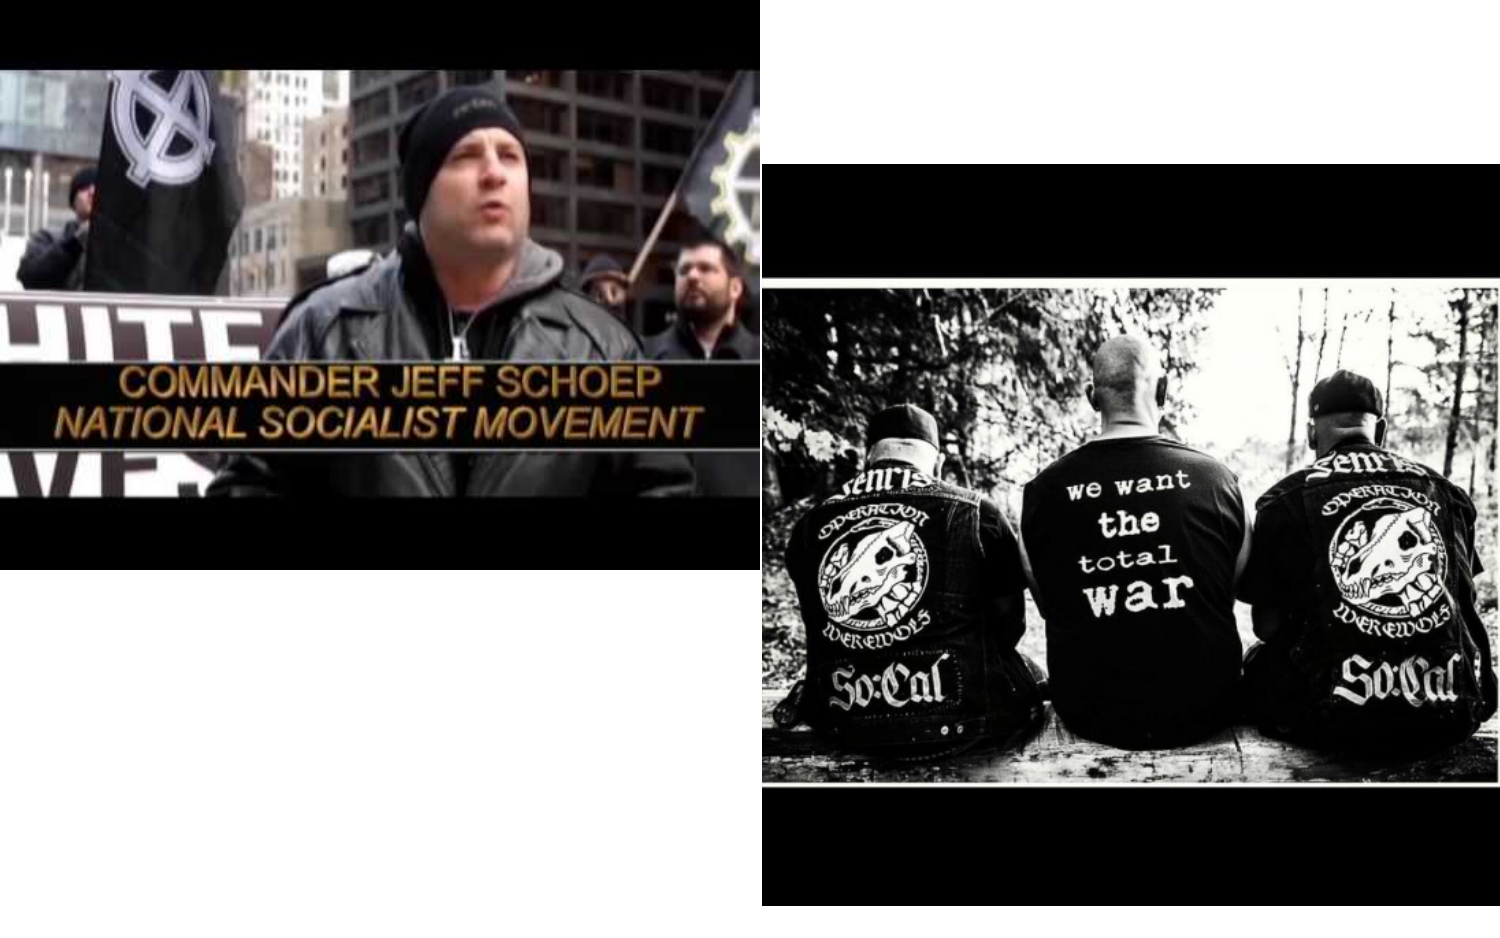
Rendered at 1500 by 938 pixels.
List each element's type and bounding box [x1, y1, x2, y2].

picture [0, 0, 760, 571]
picture [762, 164, 1500, 906]
